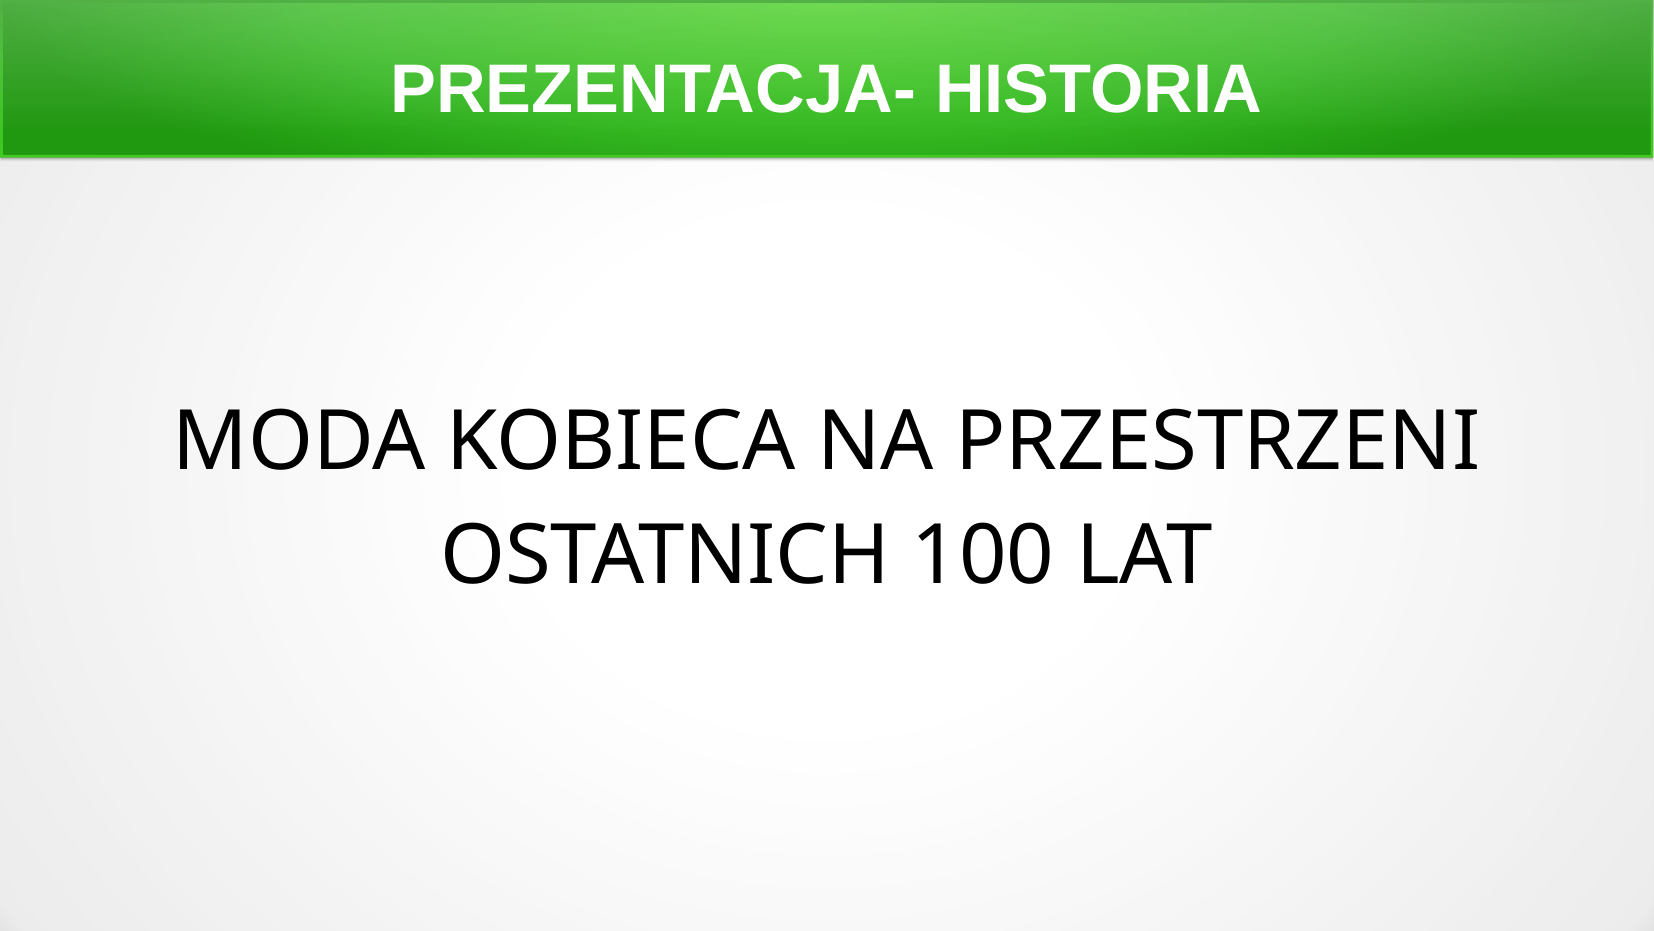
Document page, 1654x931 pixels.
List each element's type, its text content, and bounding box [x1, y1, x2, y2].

title PREZENTACJA- HISTORIA [82, 35, 1571, 142]
subtitle MODA KOBIECA NA PRZESTRZENI OSTATNICH 100 LAT [82, 224, 1571, 764]
